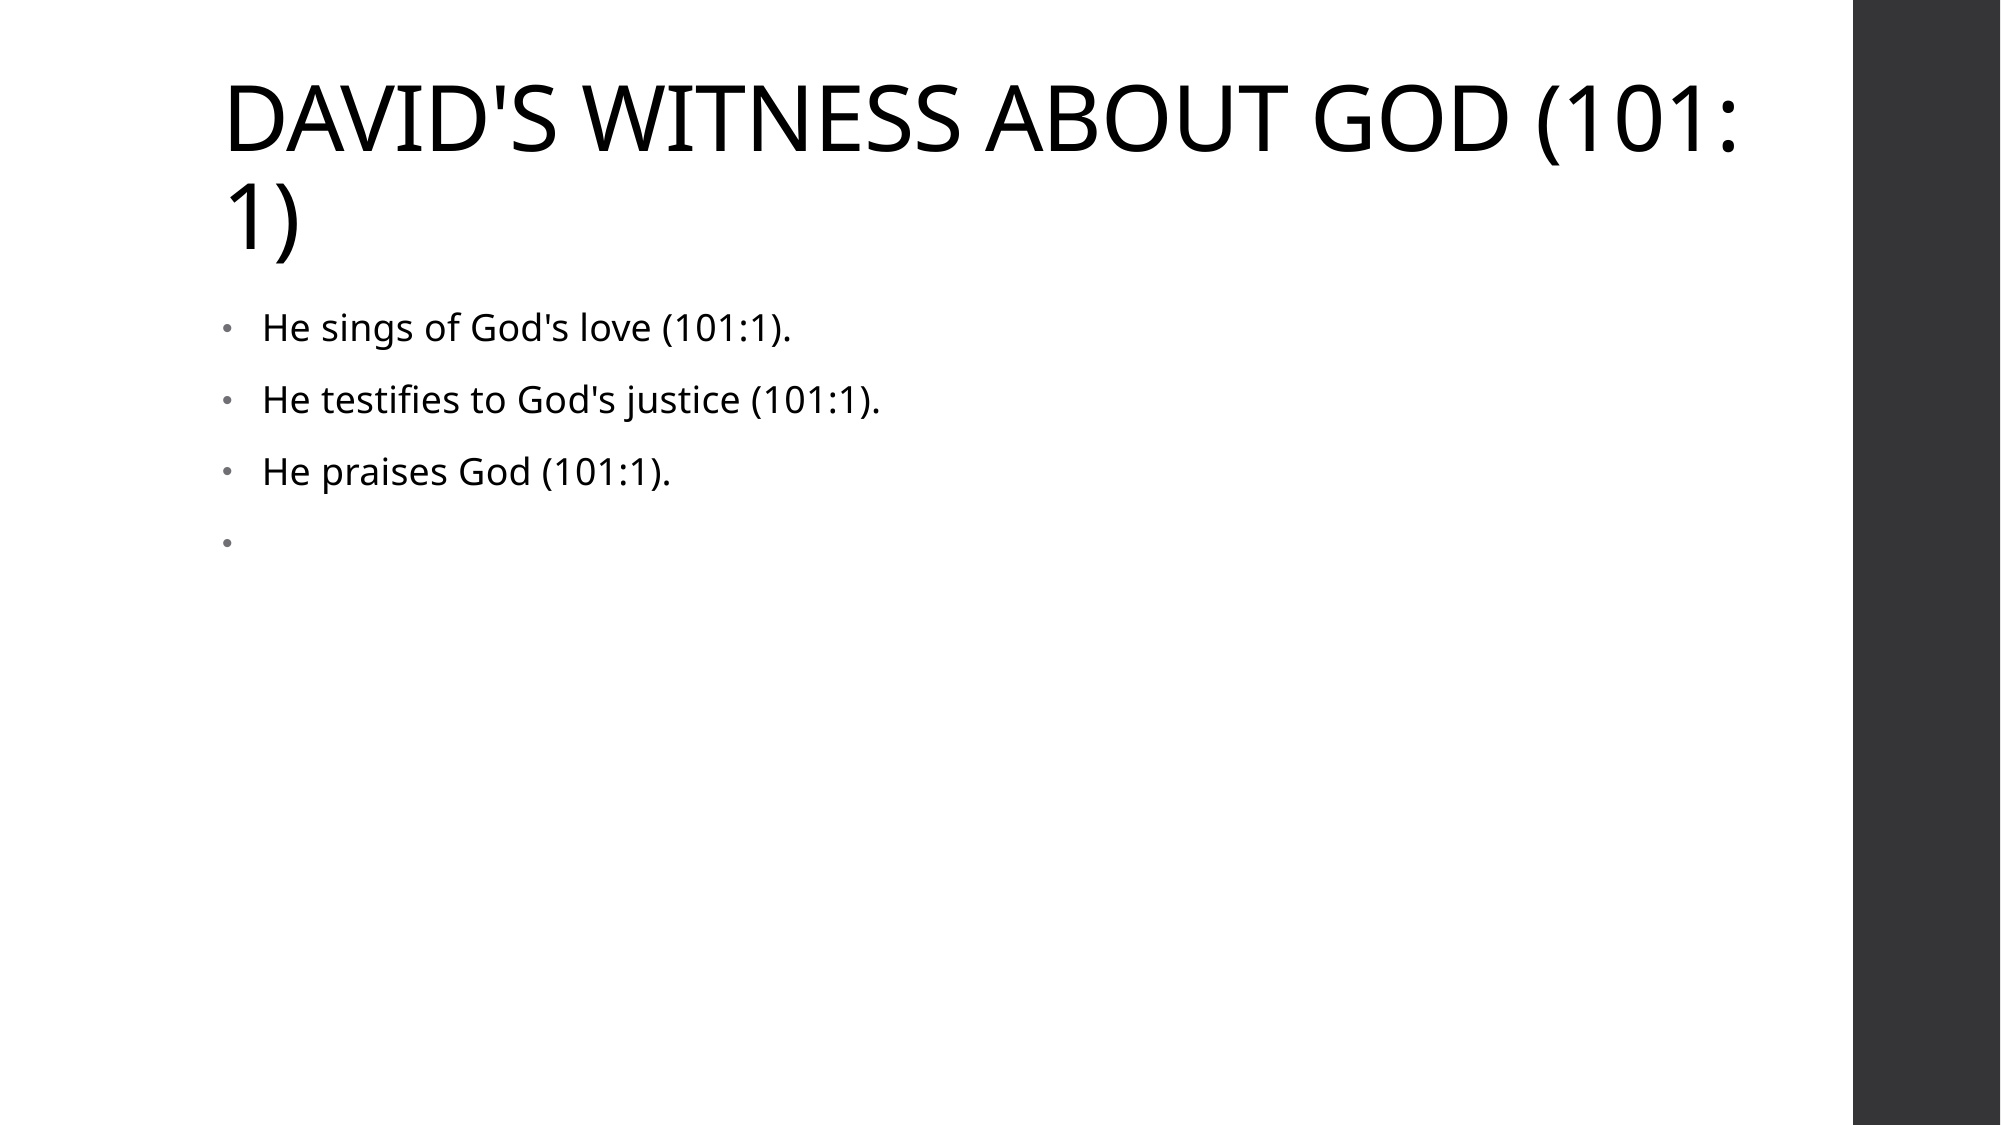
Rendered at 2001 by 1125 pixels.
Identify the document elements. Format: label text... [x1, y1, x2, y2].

list He sings of God's love (101:1). He testifies to God's justice (101:1). He praises God (101:1). [206, 299, 1617, 1014]
title DAVID'S WITNESS ABOUT GOD (101: 1) [206, 60, 1797, 278]
